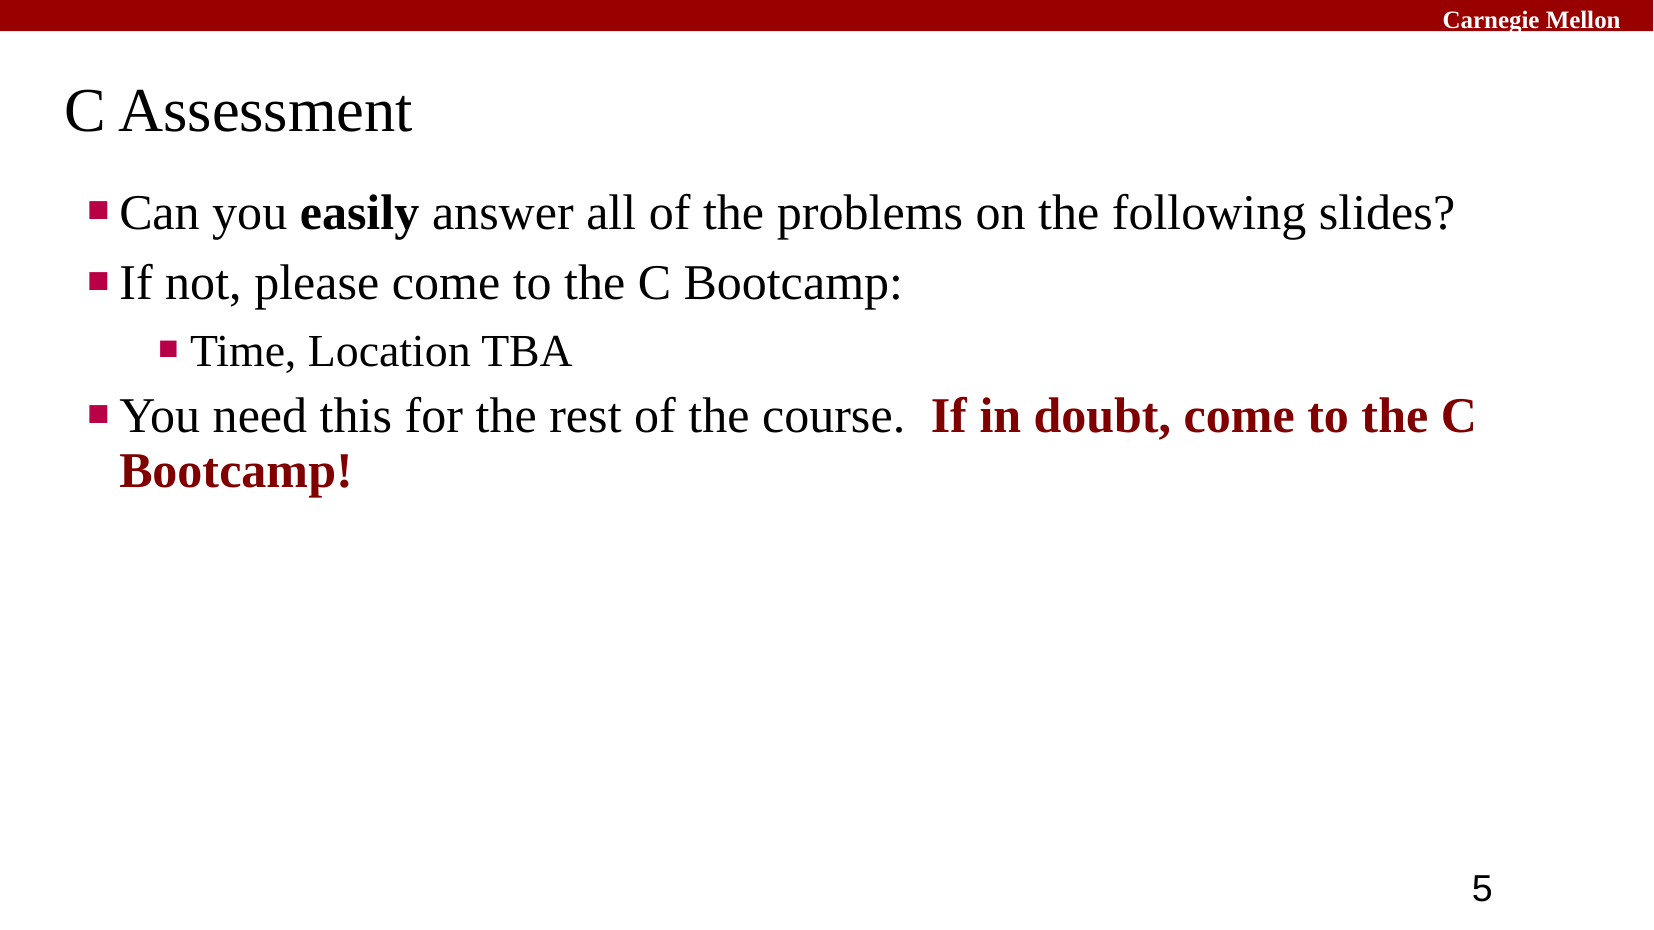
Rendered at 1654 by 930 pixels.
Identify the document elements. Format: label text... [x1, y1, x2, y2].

list Can you easily answer all of the problems on the following slides? If not, please come to the C Bootcamp: Time, Location TBA You need this for the rest of the course. If in doubt, come to the C Bootcamp! [71, 184, 1576, 859]
title C Assessment [64, 58, 1576, 163]
